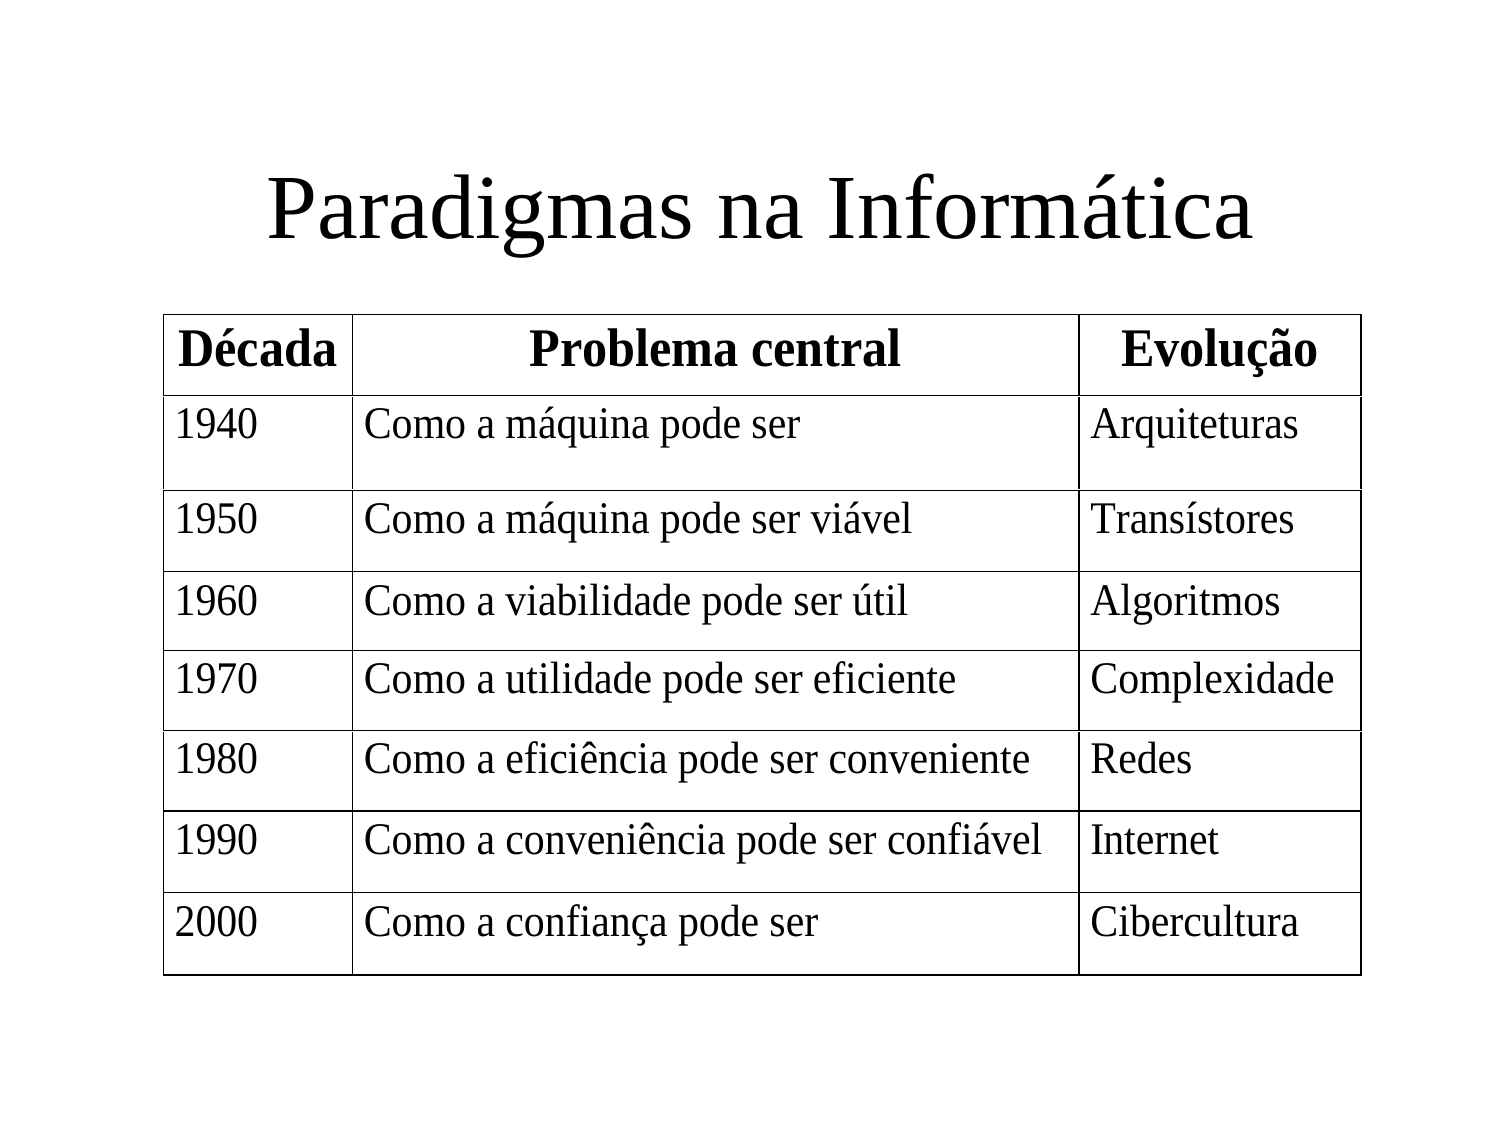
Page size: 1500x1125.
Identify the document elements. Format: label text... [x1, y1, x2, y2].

chart [147, 314, 1399, 1006]
title Paradigmas na Informática [86, 111, 1437, 299]
